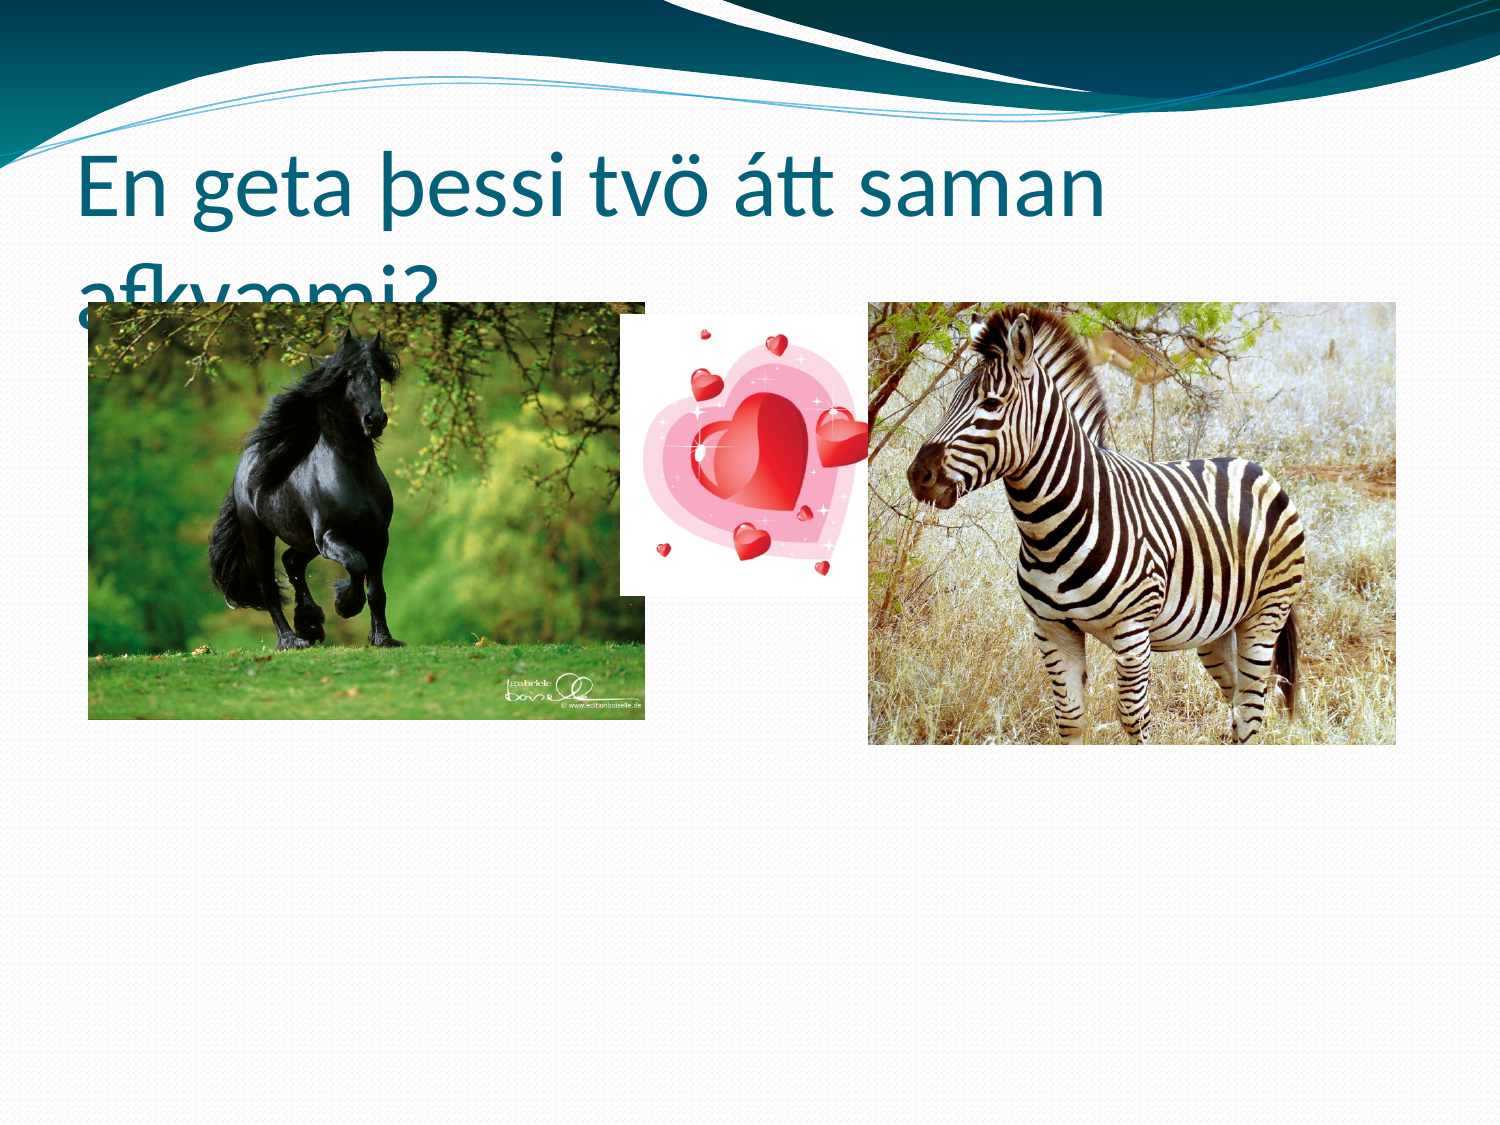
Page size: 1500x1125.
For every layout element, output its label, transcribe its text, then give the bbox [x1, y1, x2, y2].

picture [88, 302, 1396, 745]
title En geta þessi tvö átt saman afkvæmi? [75, 115, 1426, 304]
